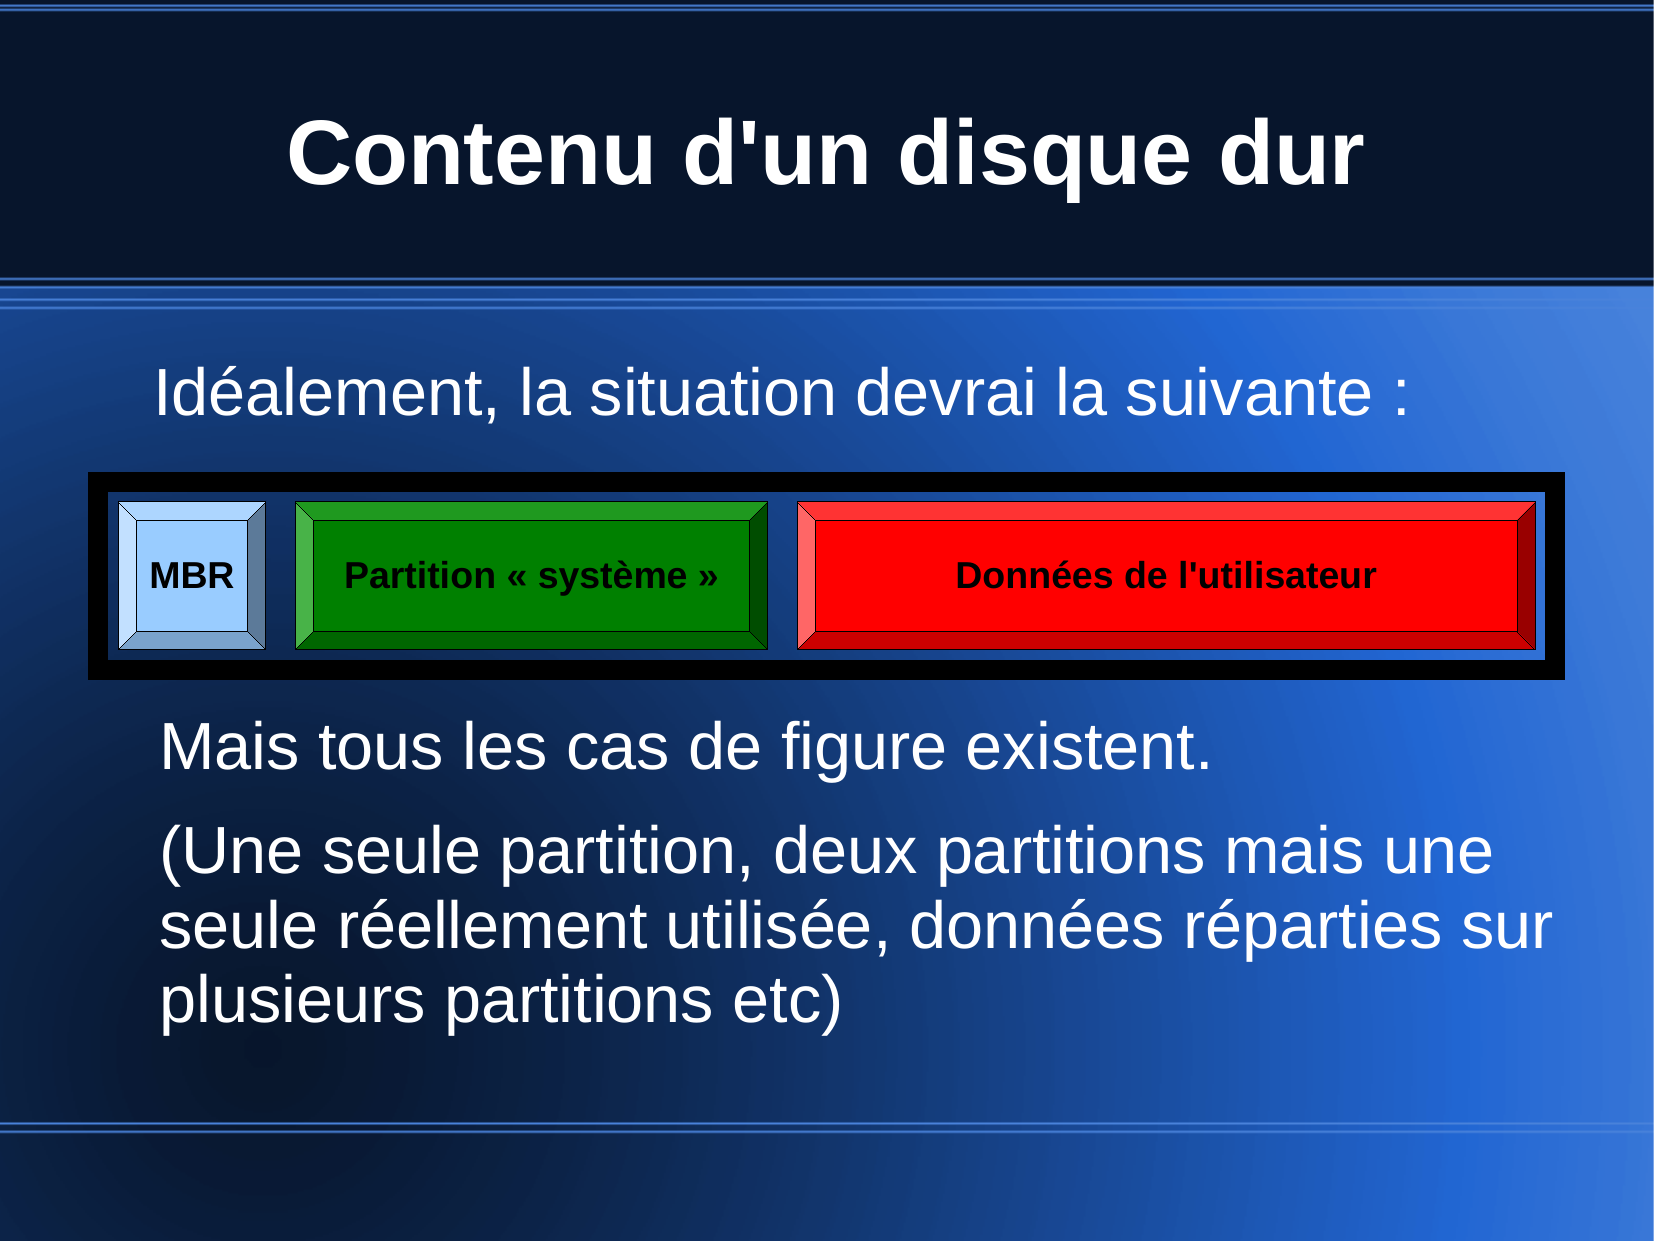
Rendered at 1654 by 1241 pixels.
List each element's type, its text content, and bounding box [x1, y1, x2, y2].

title Contenu d'un disque dur [82, 49, 1571, 257]
text_box [88, 472, 1565, 680]
text_box MBR [137, 521, 247, 631]
text_box Partition « système » [314, 521, 749, 631]
picture [0, 0, 1654, 1241]
text_box Données de l'utilisateur [816, 521, 1517, 631]
list Idéalement, la situation devrai la suivante : [82, 355, 1625, 473]
text_box Mais tous les cas de figure existent. (Une seule partition, deux partitions mais une seule réellement utilisée, données réparties sur plusieurs partitions etc) [88, 708, 1595, 1093]
